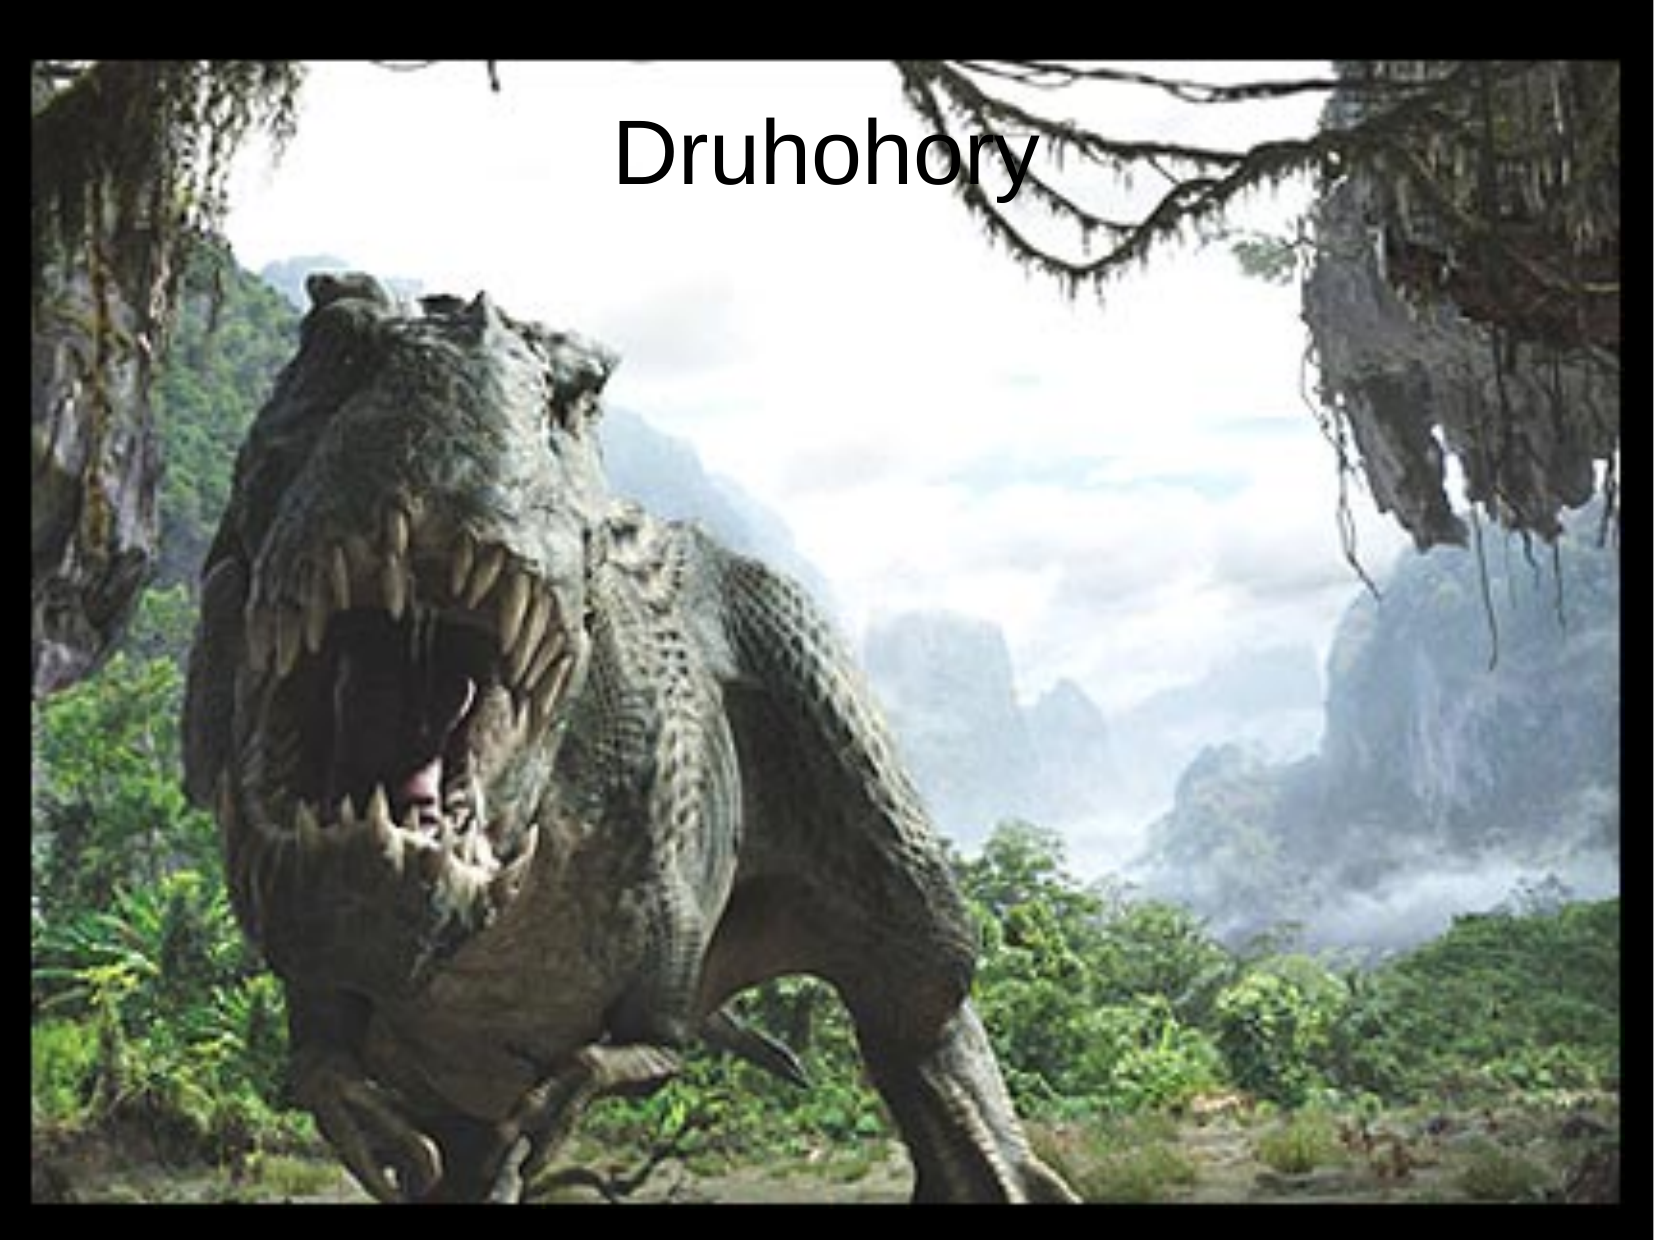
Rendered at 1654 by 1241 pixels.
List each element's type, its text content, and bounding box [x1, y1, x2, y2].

picture [29, 58, 1625, 1209]
title Druhohory [82, 56, 1571, 250]
